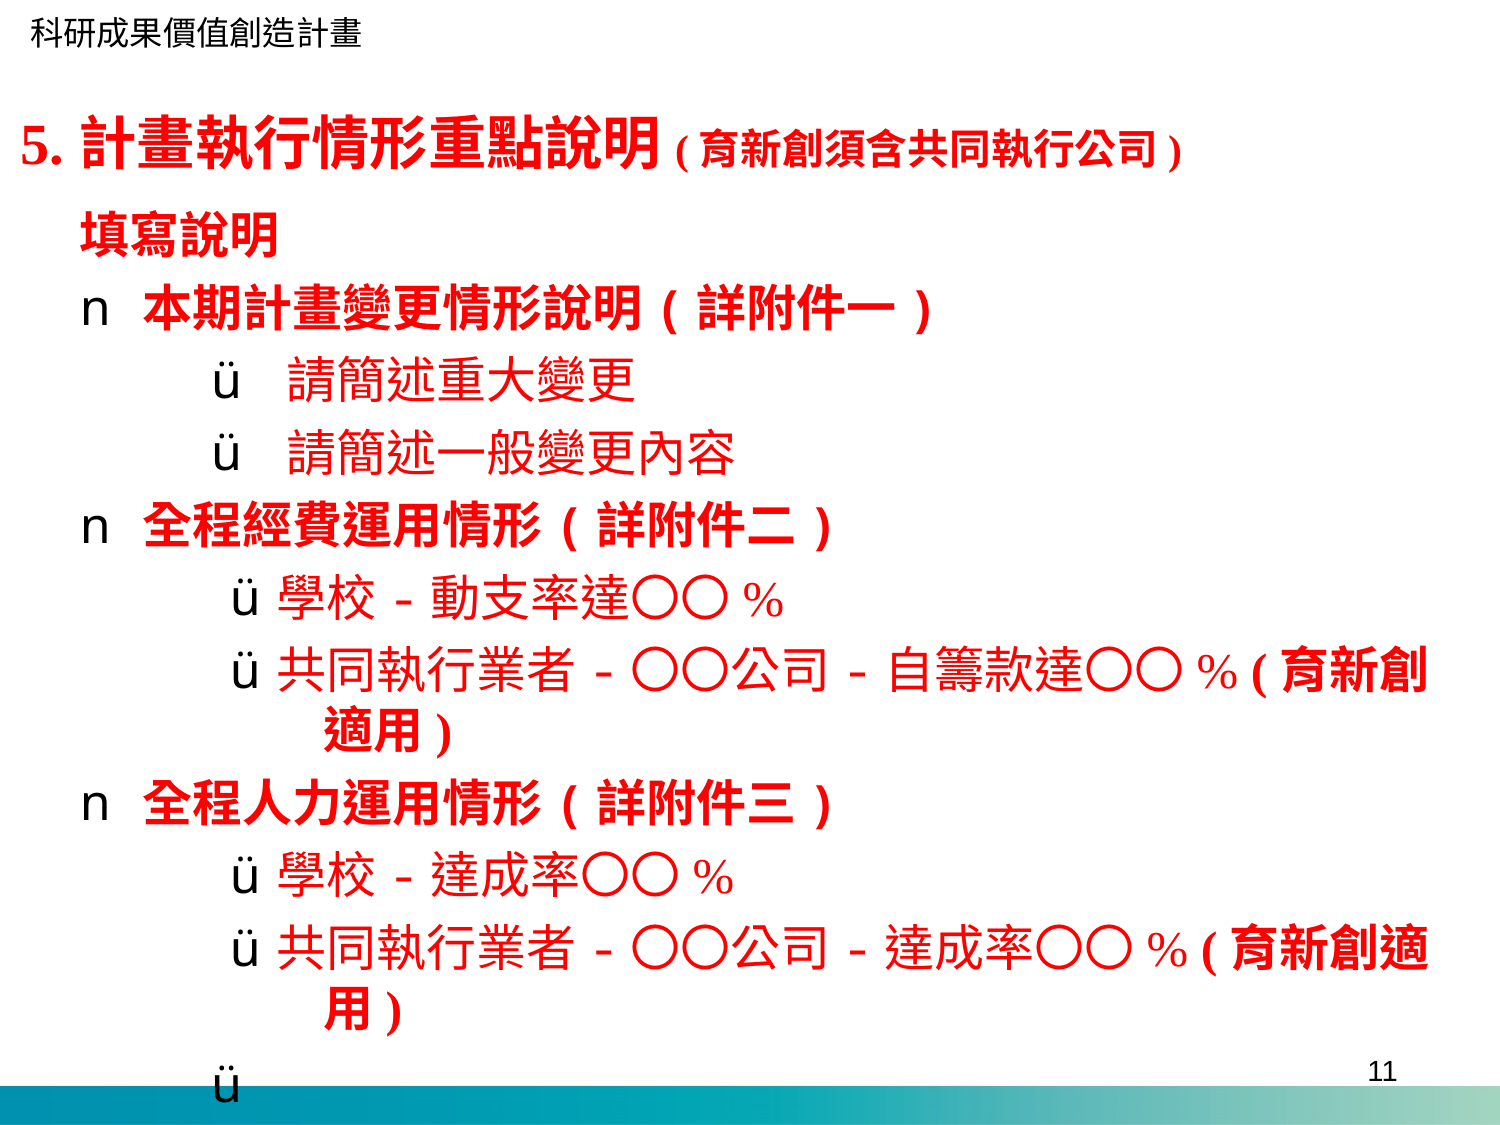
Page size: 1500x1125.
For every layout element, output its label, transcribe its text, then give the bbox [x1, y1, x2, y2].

text_box 填寫說明 本期計畫變更情形說明(詳附件一) 請簡述重大變更 請簡述一般變更內容 全程經費運用情形(詳附件二) 學校-動支率達〇〇% 共同執行業者-〇〇公司-自籌款達〇〇% (育新創適用) 全程人力運用情形(詳附件三) 學校-達成率〇〇% 共同執行業者-〇〇公司-達成率〇〇% (育新創適用) [64, 196, 1447, 1071]
text_box 10 [1352, 1044, 1500, 1123]
text_box 5.計畫執行情形重點說明(育新創須含共同執行公司) [5, 98, 1160, 185]
